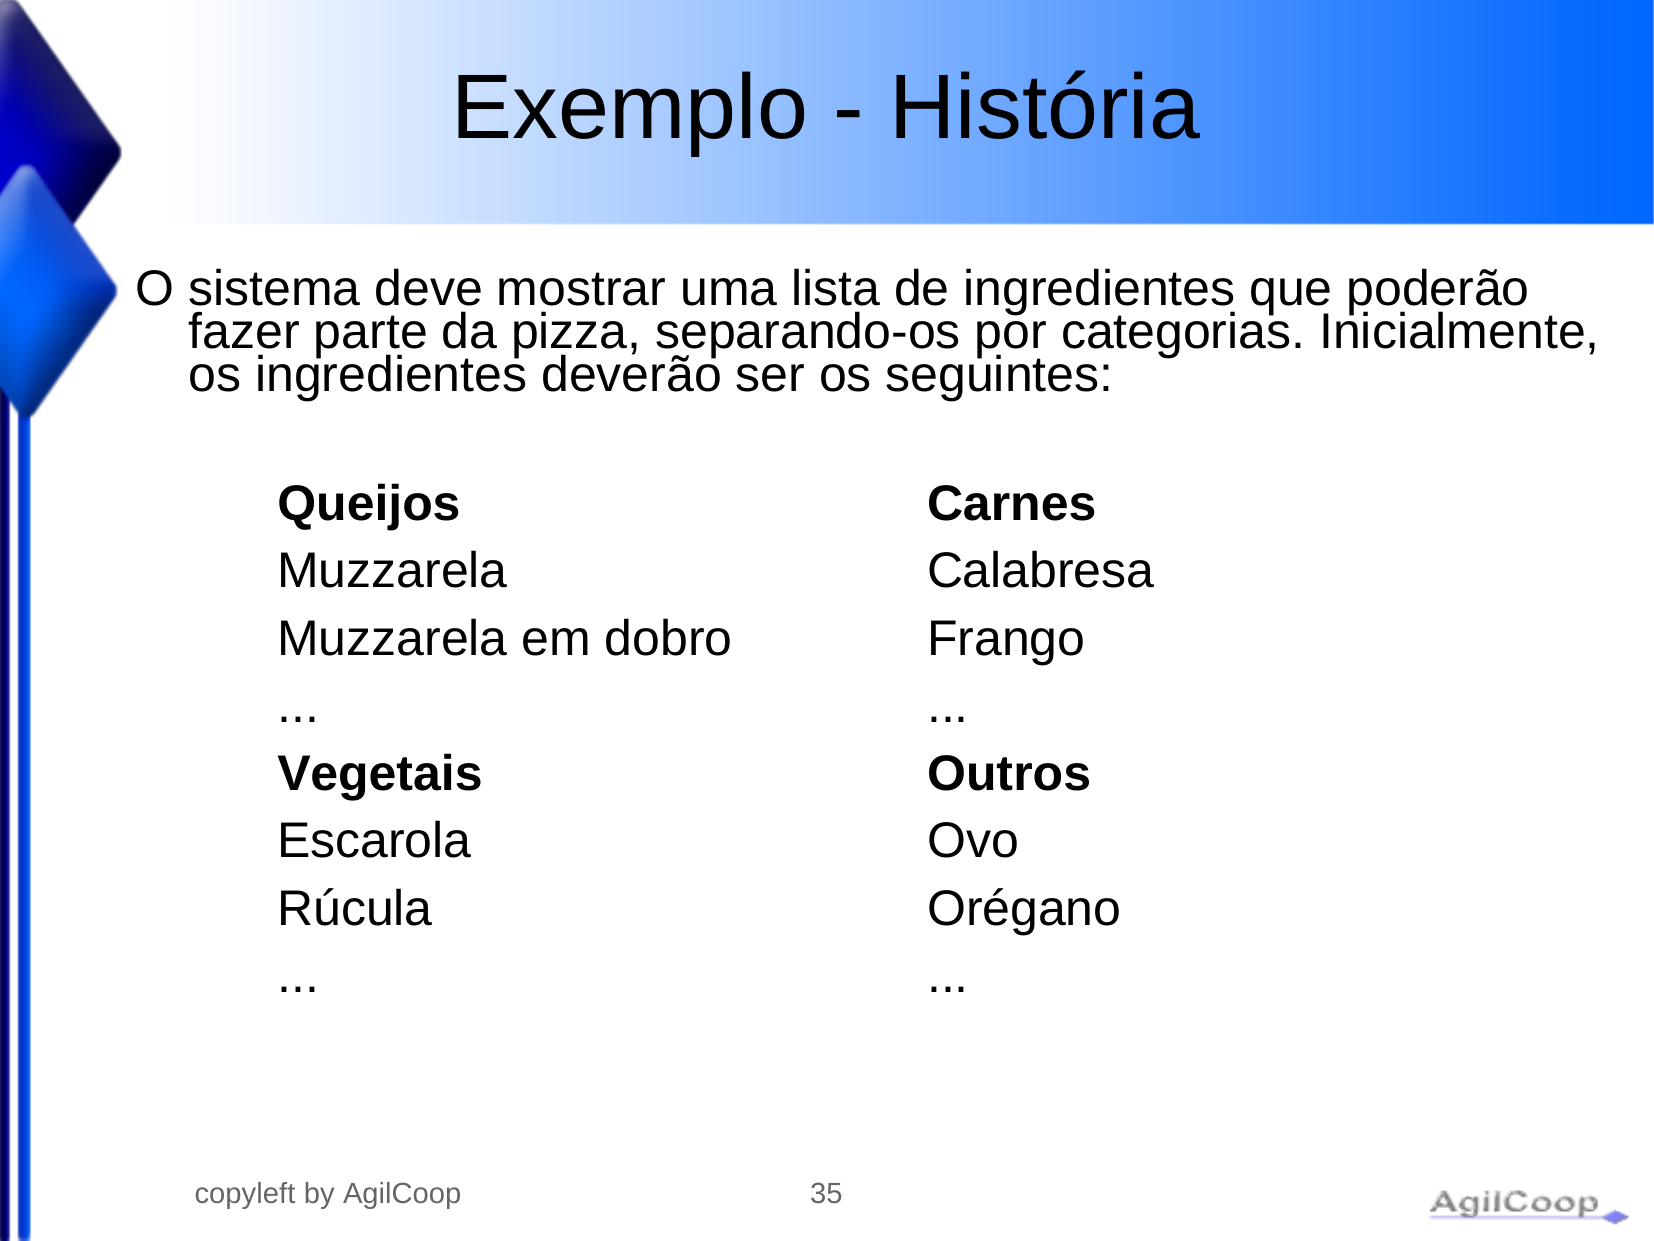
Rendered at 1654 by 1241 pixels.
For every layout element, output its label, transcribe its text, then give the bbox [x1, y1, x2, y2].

list O sistema deve mostrar uma lista de ingredientes que poderão fazer parte da pizza, separando-os por categorias. Inicialmente, os ingredientes deverão ser os seguintes: [118, 271, 1607, 414]
text_box Carnes Calabresa Frango ... Outros Ovo Orégano ... [909, 490, 1442, 1052]
picture [0, 0, 1654, 1241]
text_box Queijos Muzzarela Muzzarela em dobro ... Vegetais Escarola Rúcula ... [259, 490, 792, 1058]
title Exemplo - História [82, 60, 1571, 163]
